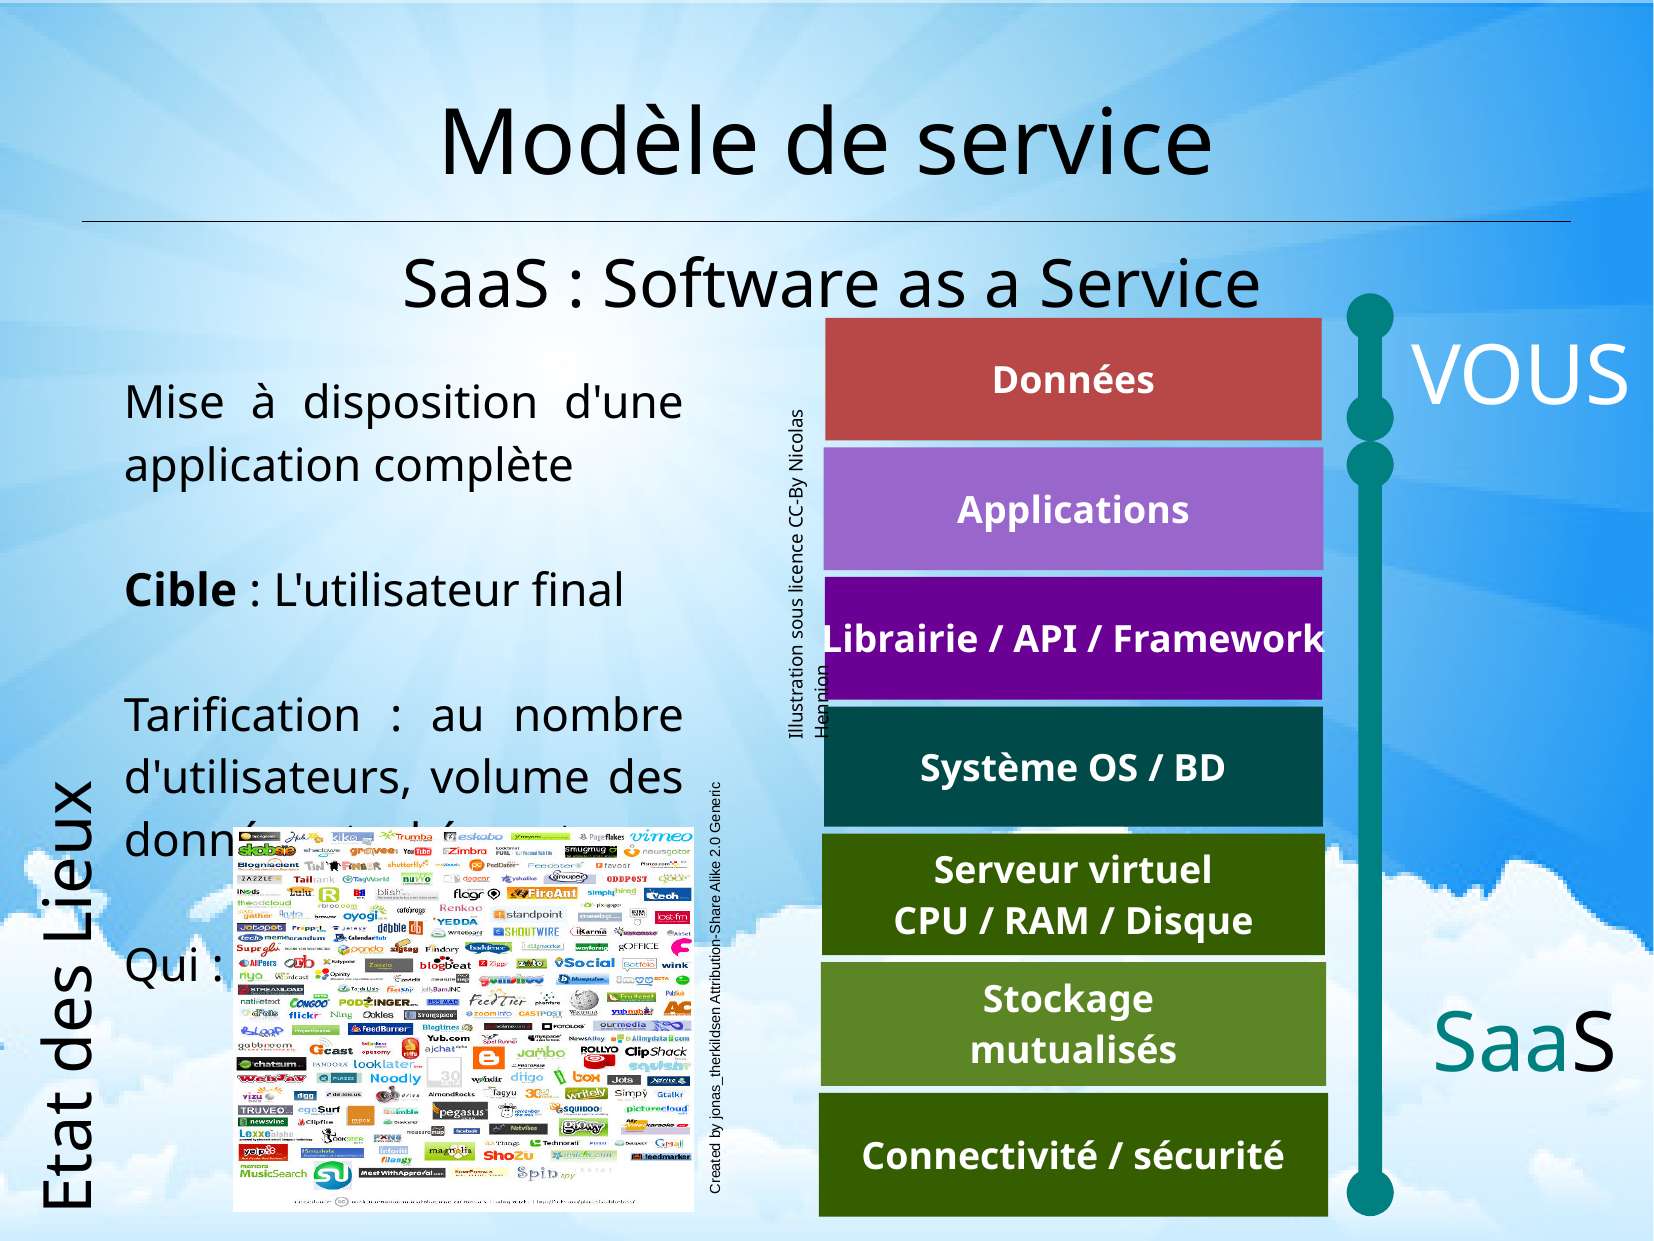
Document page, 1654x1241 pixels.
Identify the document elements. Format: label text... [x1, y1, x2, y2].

text_box Mise à disposition d'une application complète Cible : L'utilisateur final Tarification : au nombre d'utilisateurs, volume des données stockées, etc.. Qui : [109, 362, 738, 1062]
text_box Système OS / BD [824, 706, 1323, 827]
text_box Created by jonas_therkildsen Attribution-Share Alike 2.0 Generic [699, 745, 757, 1209]
list SaaS : Software as a Service [82, 236, 1565, 325]
text_box Données [825, 317, 1322, 441]
title SaaS [1267, 992, 1654, 1086]
text_box Connectivité / sécurité [818, 1092, 1329, 1217]
text_box Librairie / API / Framework [824, 576, 1323, 700]
text_box Serveur virtuel CPU / RAM / Disque [822, 833, 1325, 956]
text_box Etat des Lieux [13, 701, 83, 1229]
text_box Illustration sous licence CC-By Nicolas Hennion [775, 316, 812, 755]
title Modèle de service [82, 56, 1571, 221]
text_box Applications [823, 447, 1324, 571]
text_box Stockage mutualisés [820, 962, 1327, 1086]
title VOUS [1264, 325, 1654, 419]
picture [0, 0, 1654, 1241]
